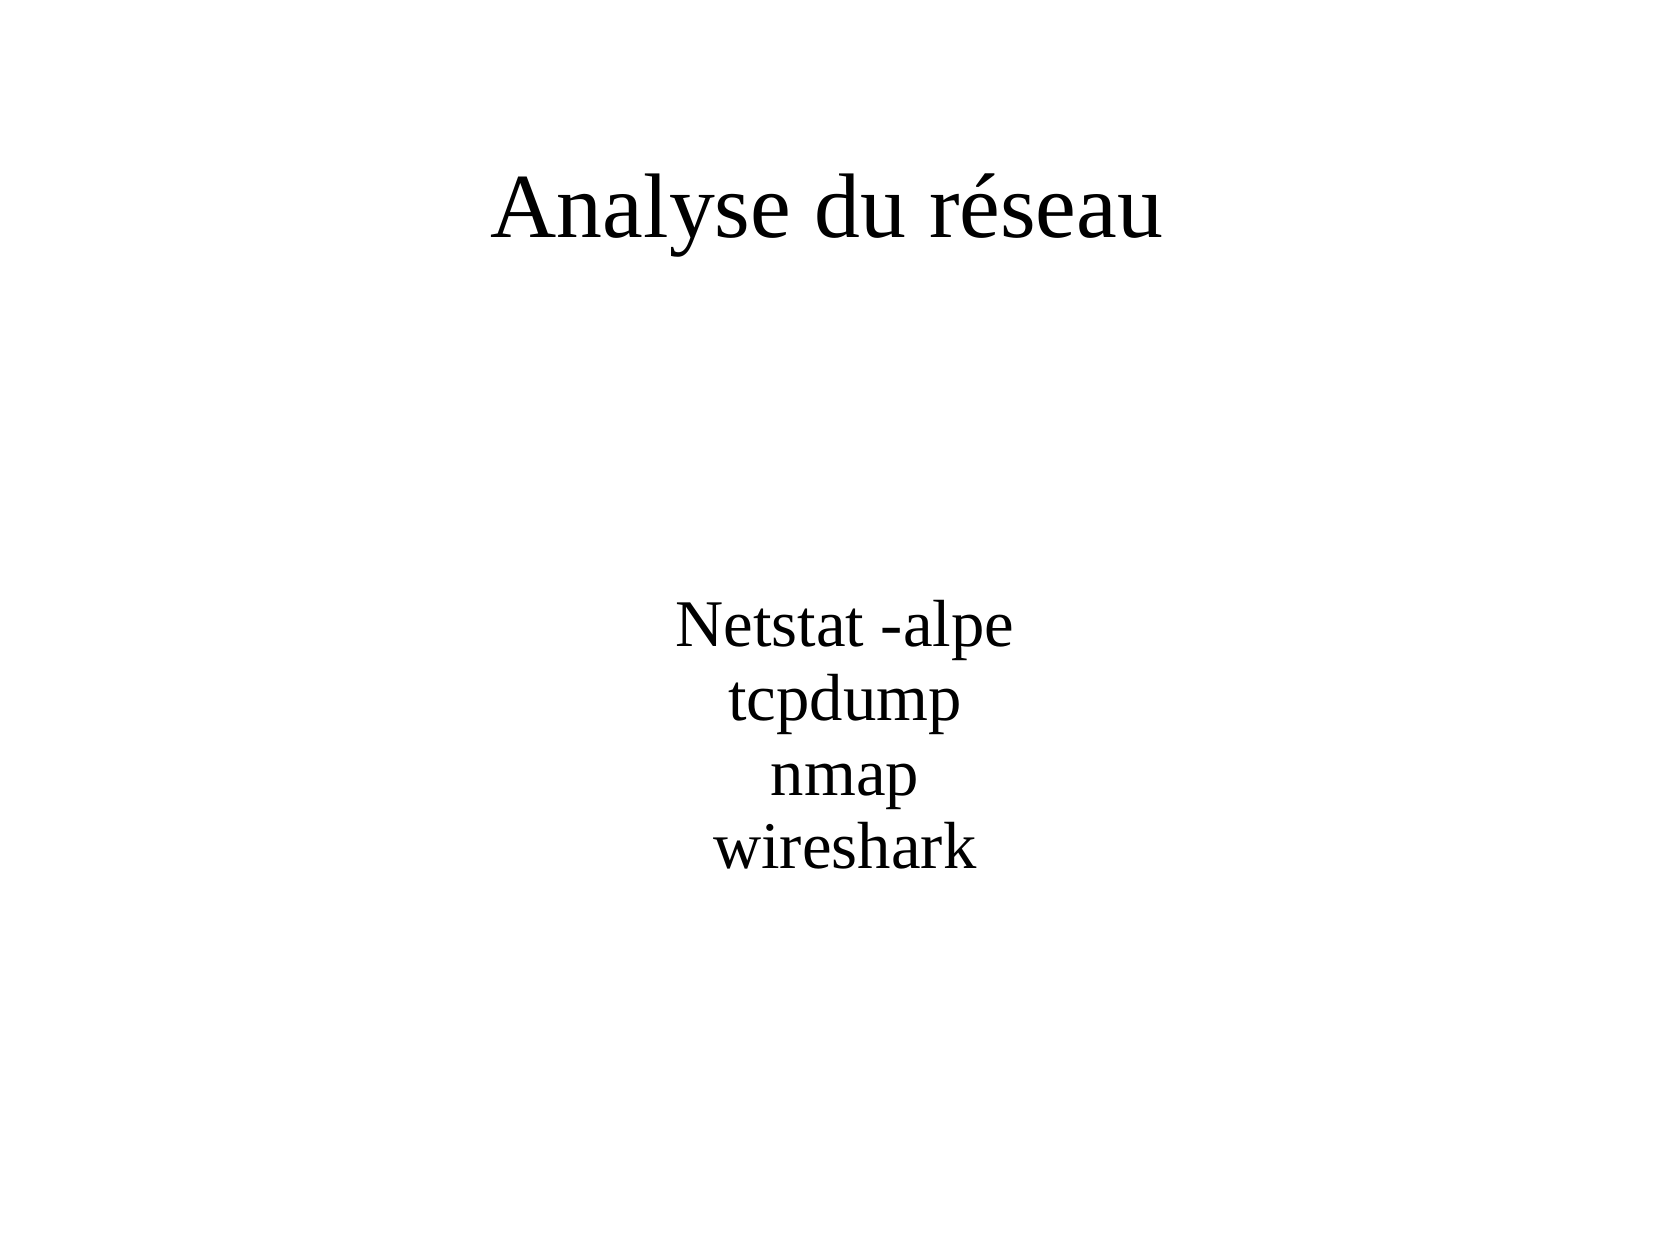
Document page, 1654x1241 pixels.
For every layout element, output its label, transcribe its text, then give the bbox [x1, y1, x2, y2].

title Analyse du réseau [121, 102, 1534, 311]
subtitle Netstat -alpe tcpdump nmap wireshark [121, 344, 1534, 1127]
